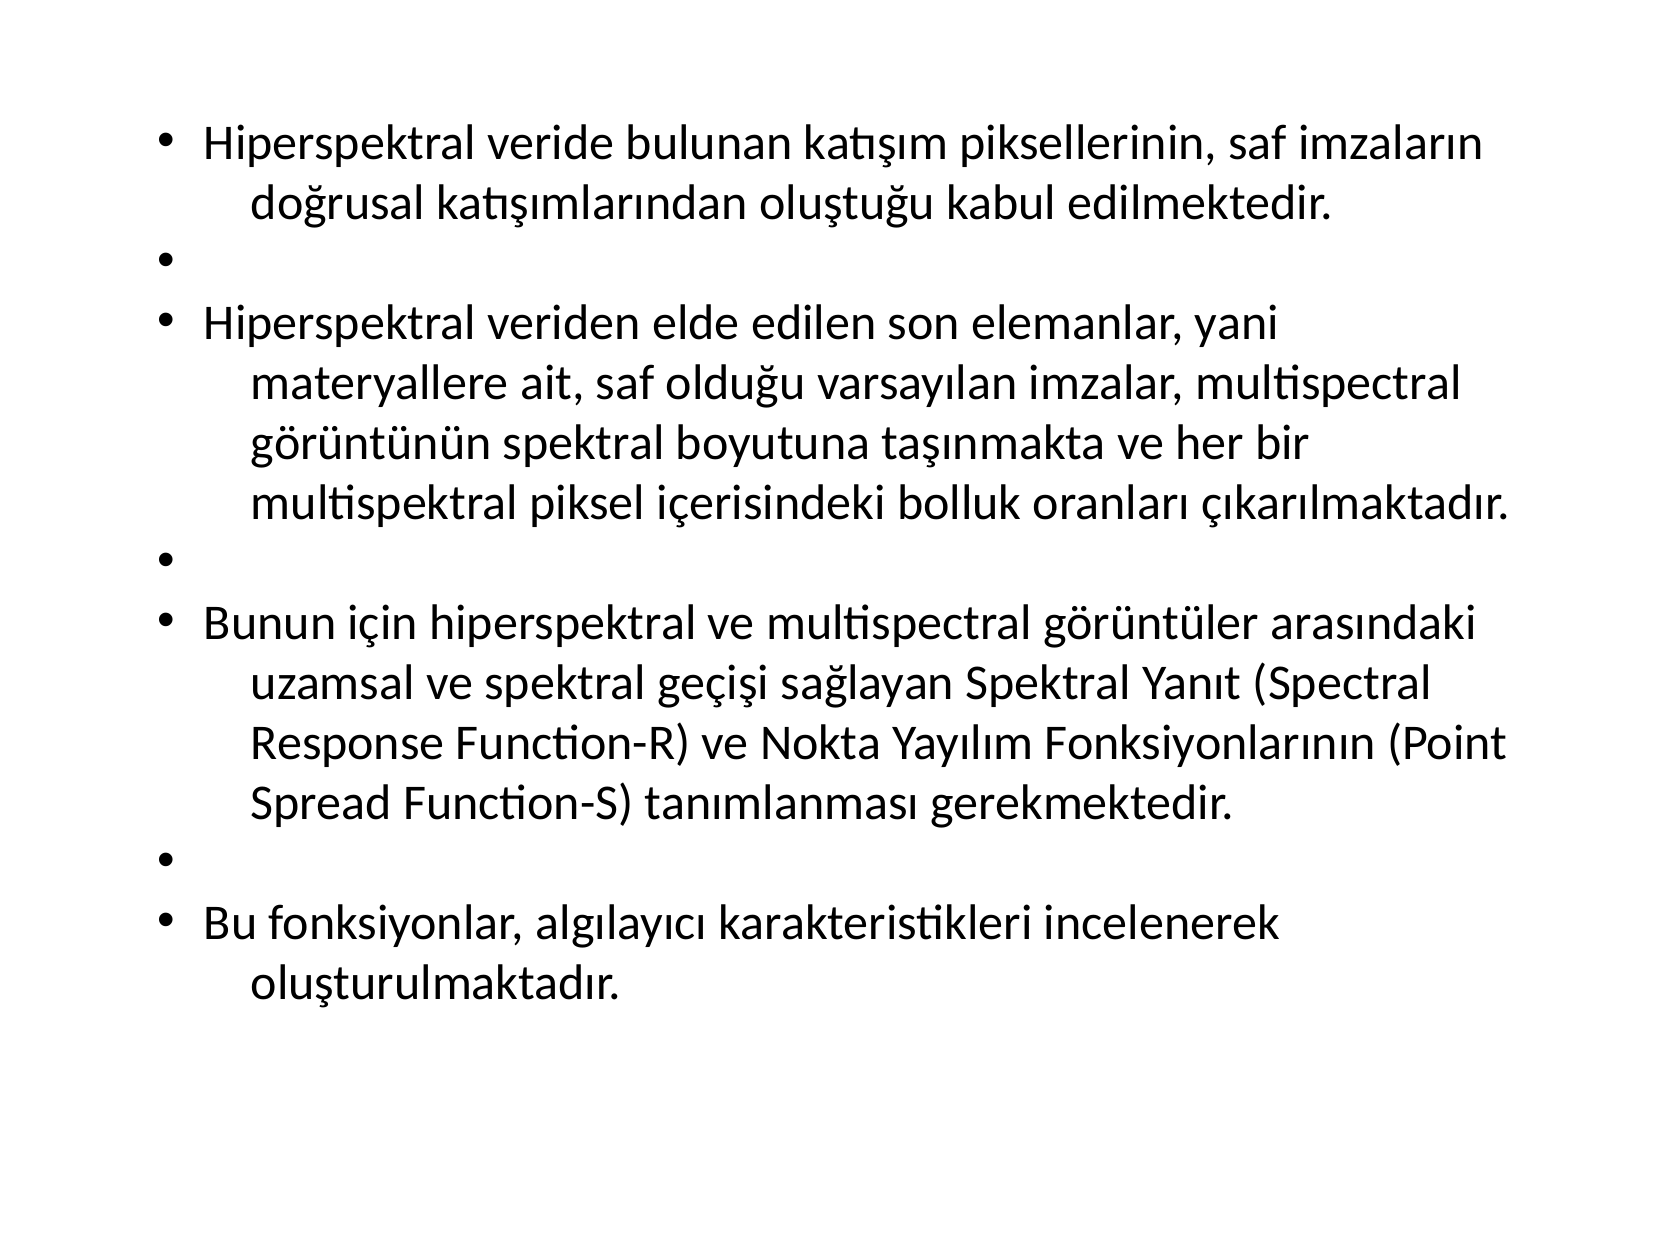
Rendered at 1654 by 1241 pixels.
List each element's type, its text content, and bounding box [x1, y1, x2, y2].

text_box Hiperspektral veride bulunan katışım piksellerinin, saf imzaların doğrusal katışımlarından oluştuğu kabul edilmektedir. Hiperspektral veriden elde edilen son elemanlar, yani materyallere ait, saf olduğu varsayılan imzalar, multispectral görüntünün spektral boyutuna taşınmakta ve her bir multispektral piksel içerisindeki bolluk oranları çıkarılmaktadır. Bunun için hiperspektral ve multispectral görüntüler arasındaki uzamsal ve spektral geçişi sağlayan Spektral Yanıt (Spectral Response Function-R) ve Nokta Yayılım Fonksiyonlarının (Point Spread Function-S) tanımlanması gerekmektedir. Bu fonksiyonlar, algılayıcı karakteristikleri incelenerek oluşturulmaktadır. [142, 102, 1550, 1017]
